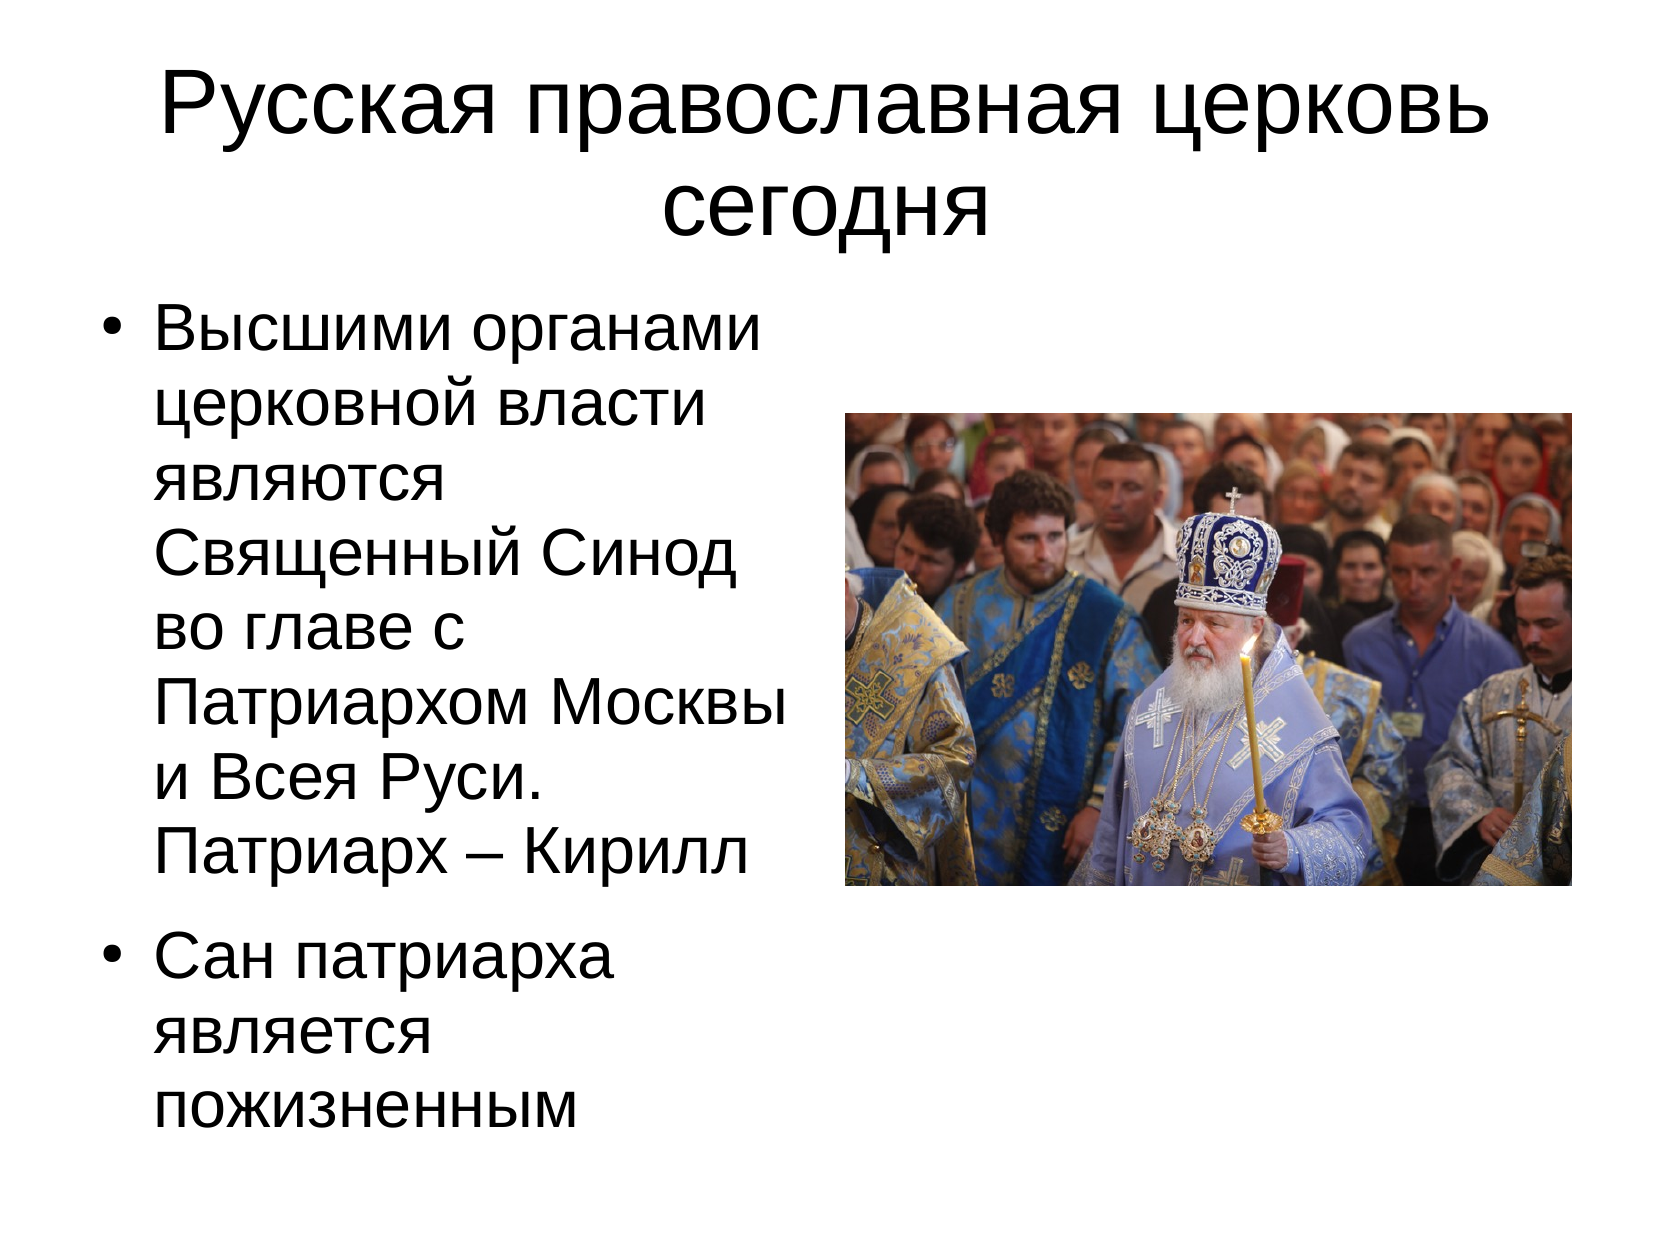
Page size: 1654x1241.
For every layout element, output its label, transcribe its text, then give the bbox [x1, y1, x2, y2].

picture [845, 413, 1572, 886]
title Русская православная церковь сегодня [82, 49, 1571, 257]
list Высшими органами церковной власти являются Священный Синод во главе с Патриархом Москвы и Всея Руси. Патриарх – Кирилл Сан патриарха является пожизненным [82, 290, 809, 1137]
